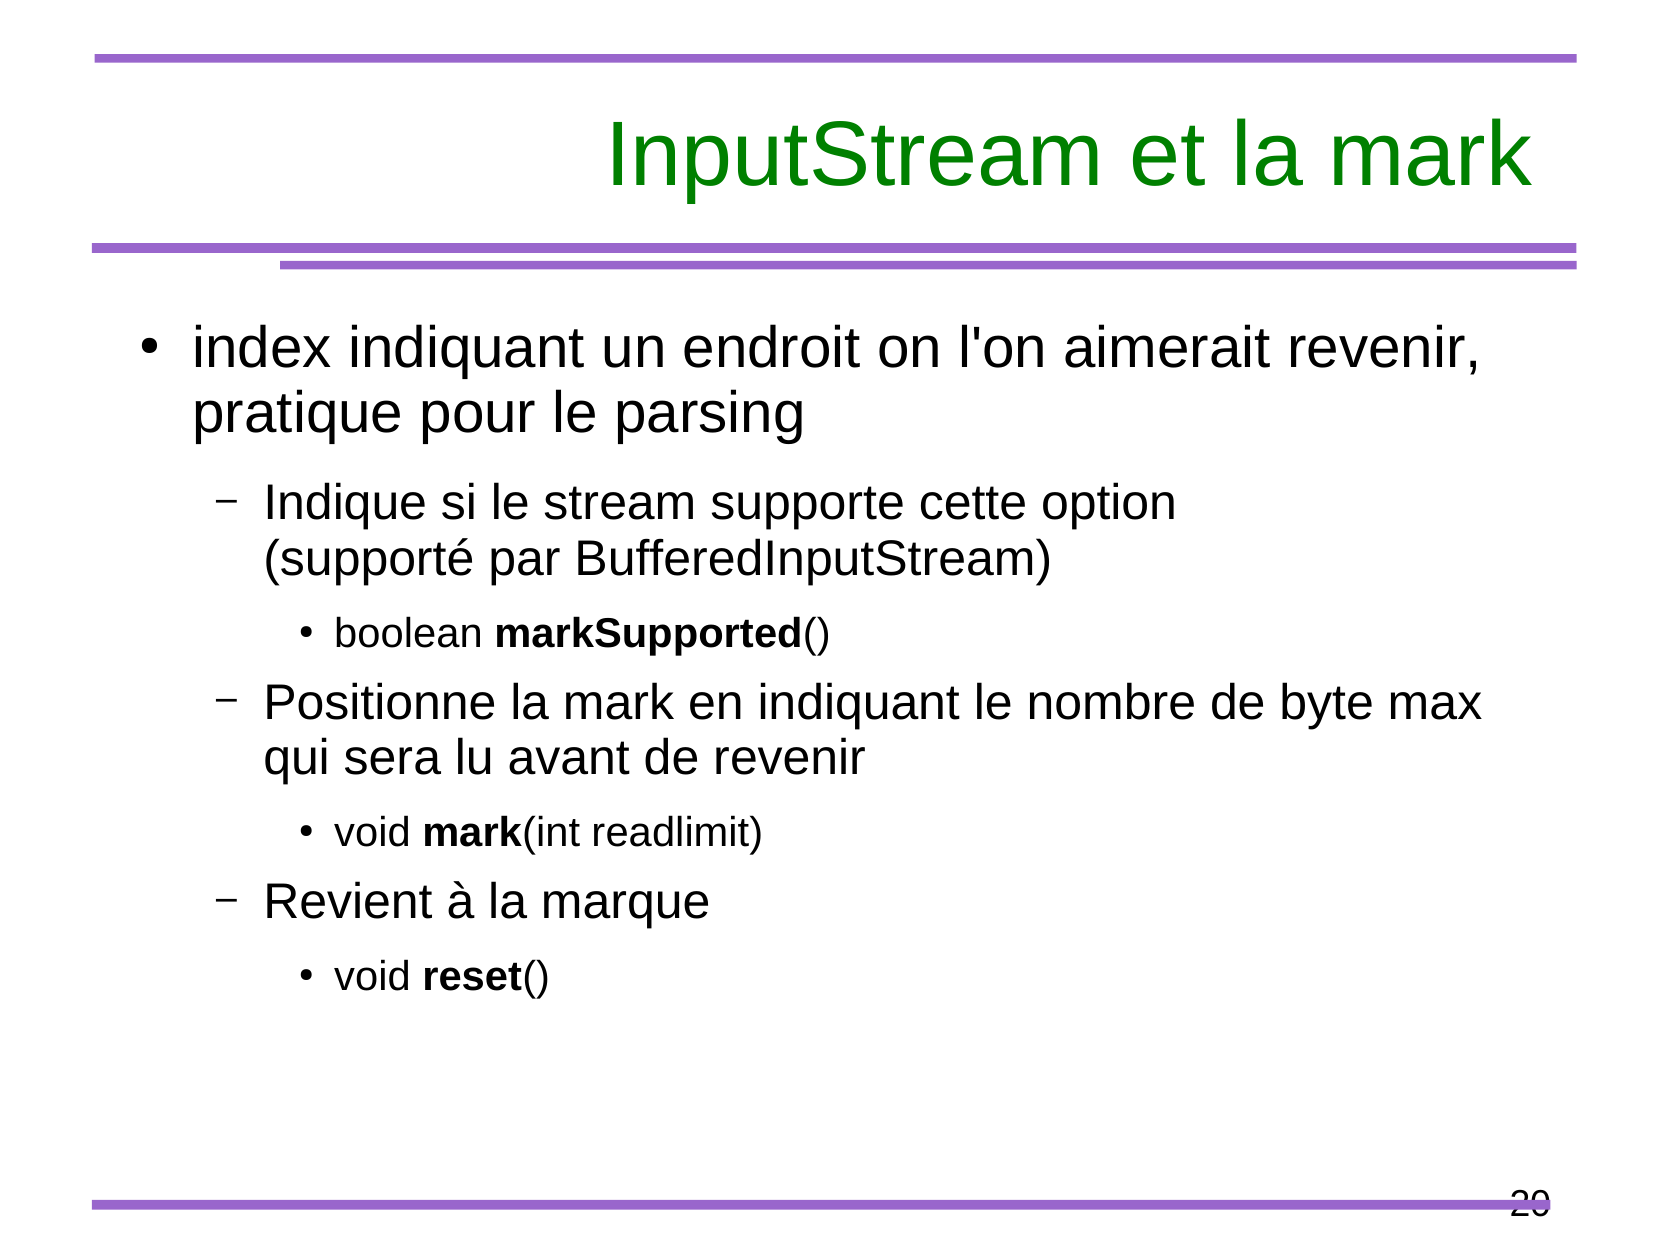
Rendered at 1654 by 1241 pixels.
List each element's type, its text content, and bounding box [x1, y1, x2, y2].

title InputStream et la mark [121, 49, 1534, 257]
list index indiquant un endroit on l'on aimerait revenir, pratique pour le parsing Indique si le stream supporte cette option (supporté par BufferedInputStream) boolean markSupported() Positionne la mark en indiquant le nombre de byte max qui sera lu avant de revenir void mark(int readlimit) Revient à la marque void reset() [121, 315, 1534, 1097]
